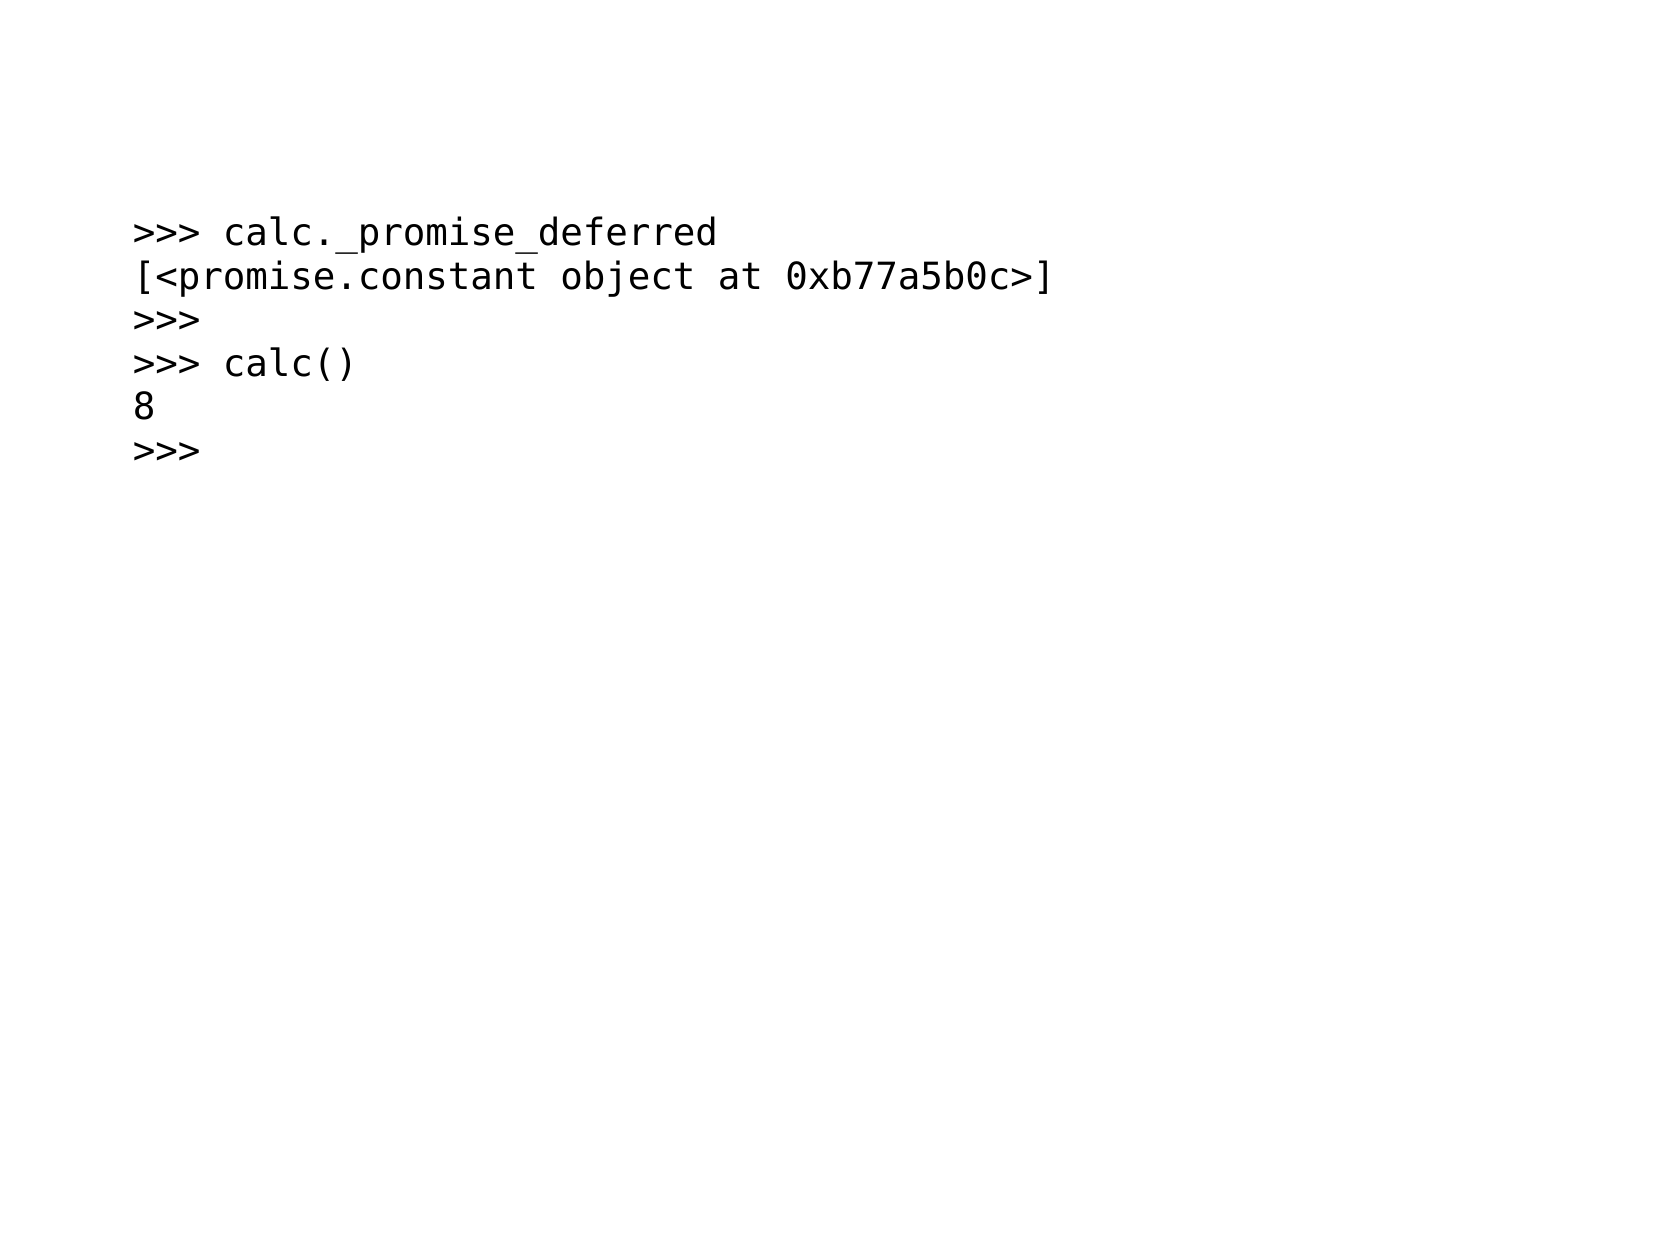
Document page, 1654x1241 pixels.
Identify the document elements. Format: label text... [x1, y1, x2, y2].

text_box >>> calc._promise_deferred [<promise.constant object at 0xb77a5b0c>] >>> >>> calc() 8 >>> [118, 29, 1625, 915]
